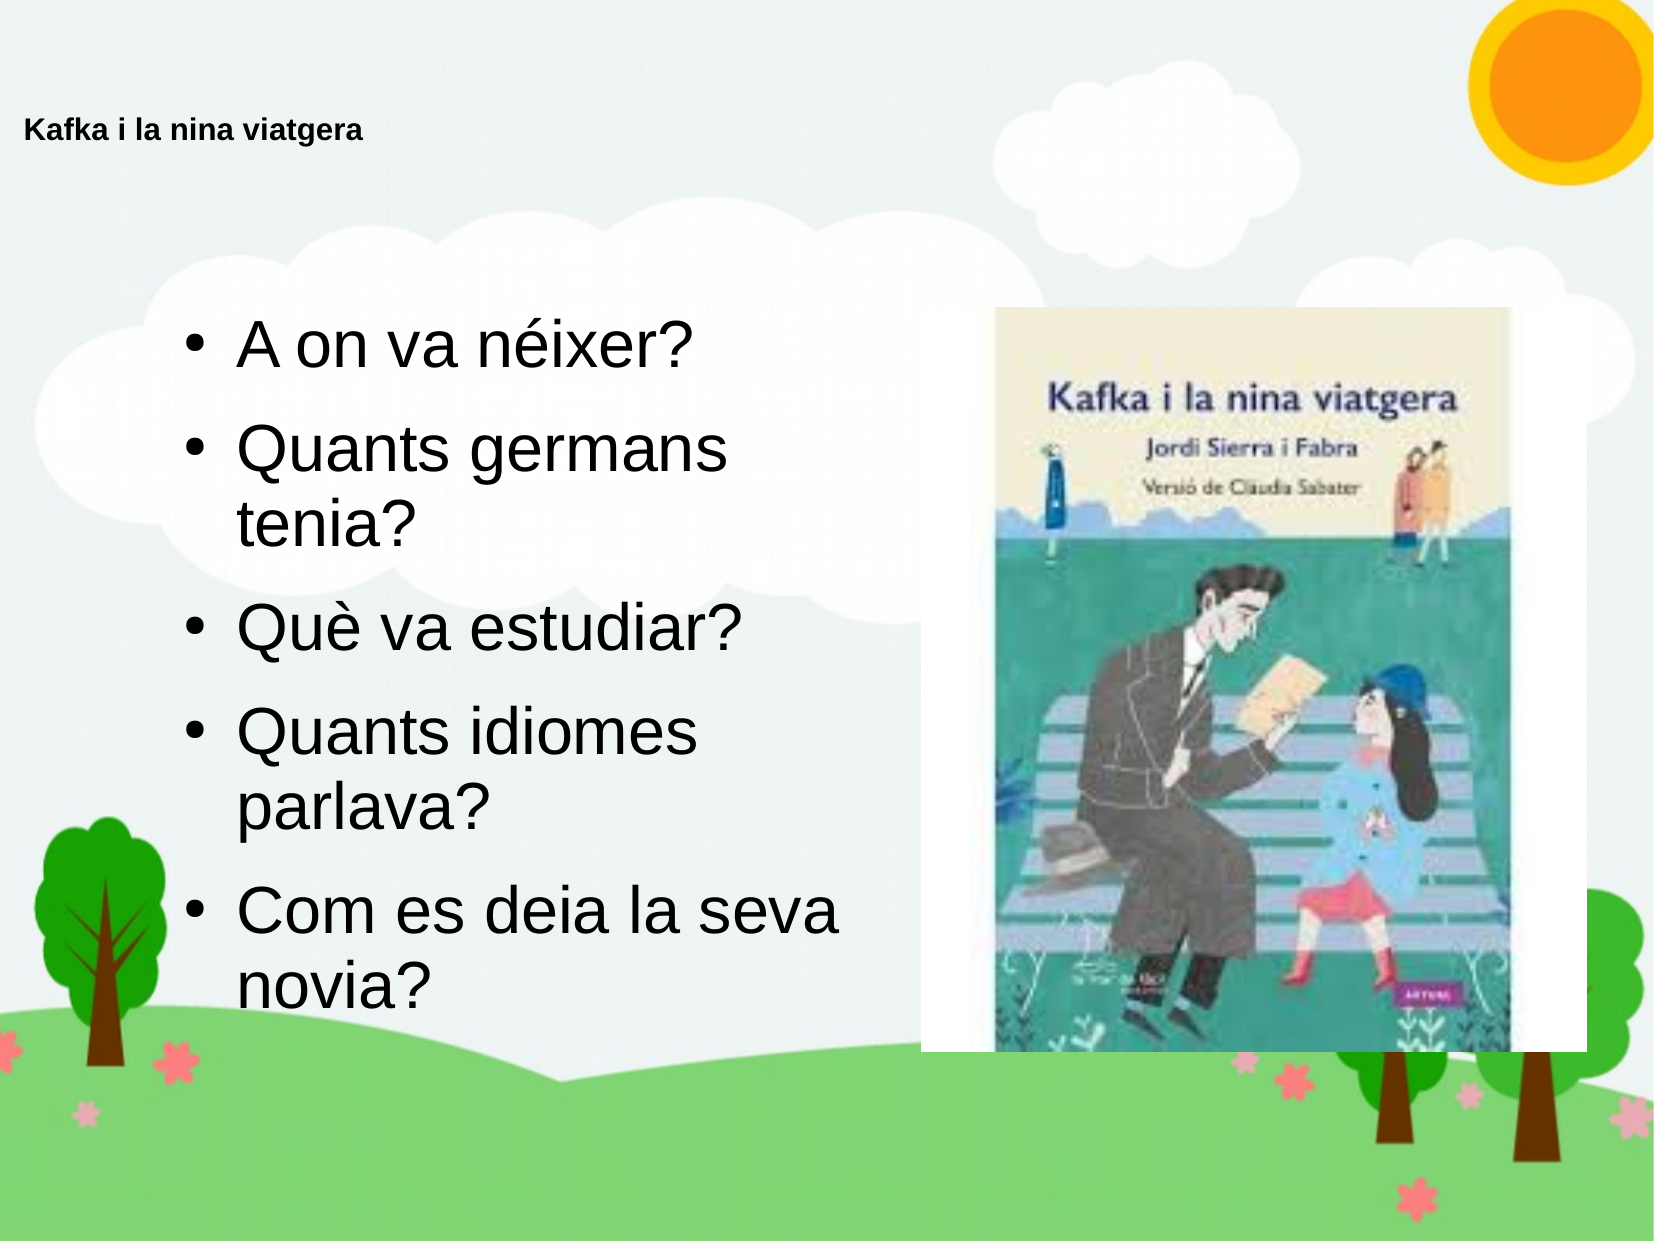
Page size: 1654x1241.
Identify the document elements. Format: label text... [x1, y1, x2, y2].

list A on va néixer? Quants germans tenia? Què va estudiar? Quants idiomes parlava? Com es deia la seva novia? [165, 307, 863, 1204]
title Kafka i la nina viatgera [23, 82, 1489, 178]
picture [0, 0, 1654, 1241]
